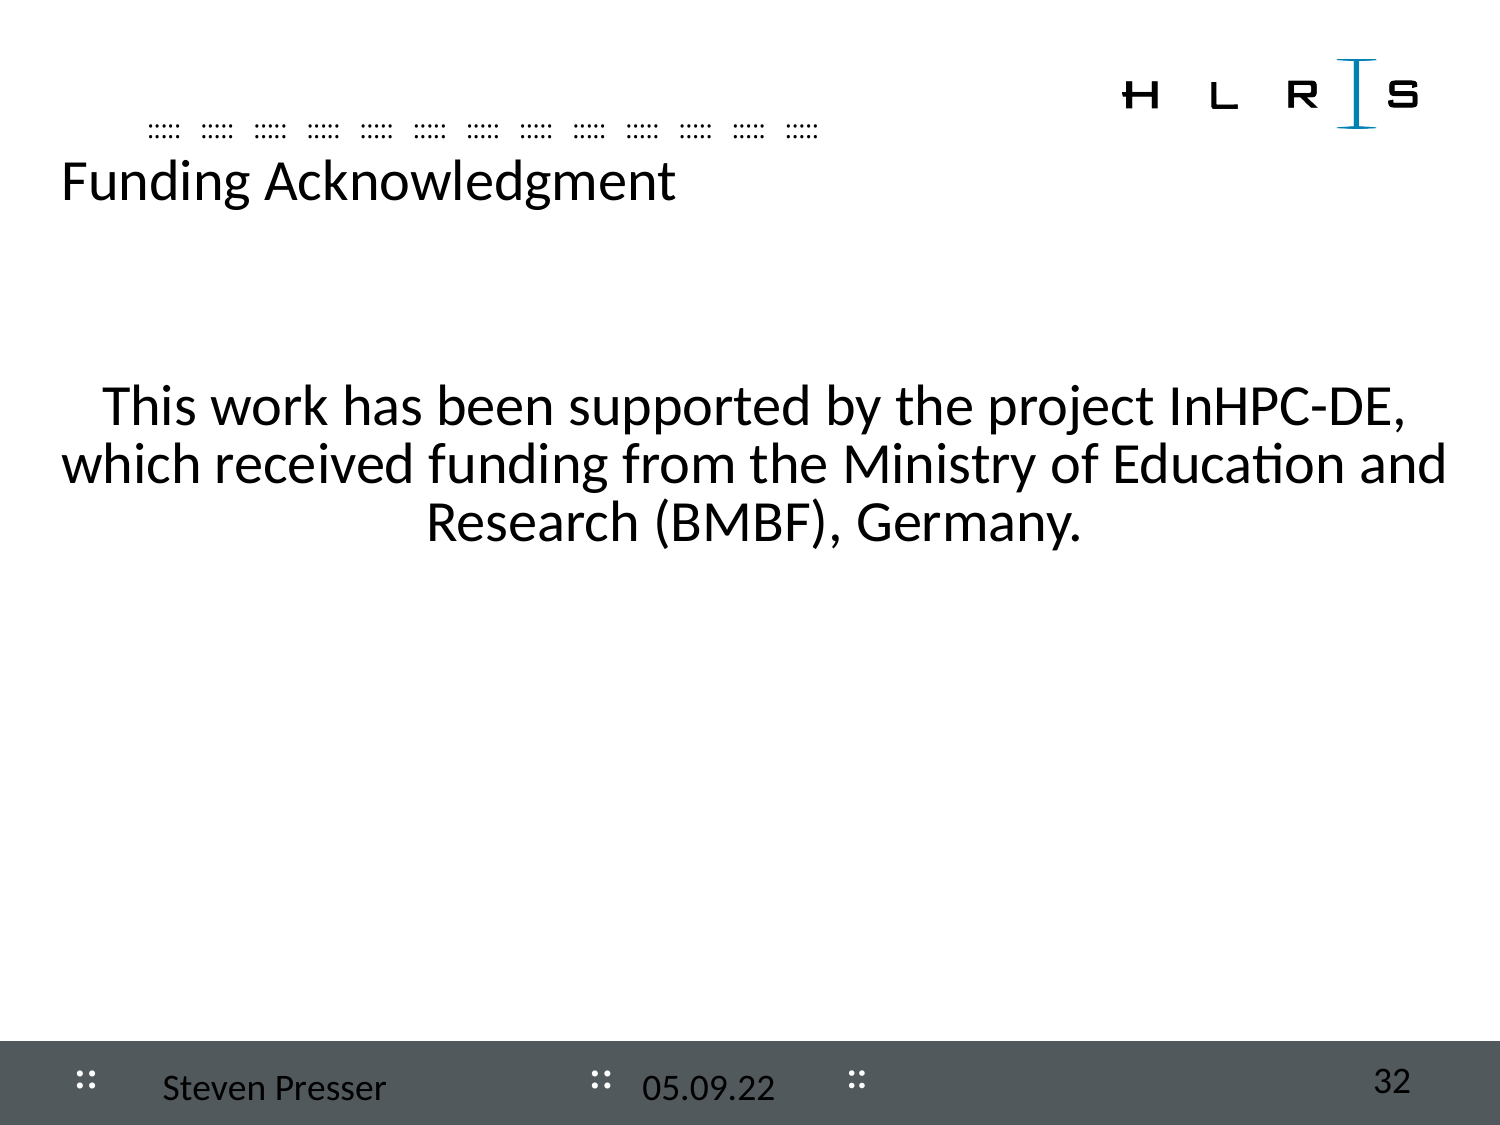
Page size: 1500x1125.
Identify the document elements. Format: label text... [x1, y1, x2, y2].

picture [1360, 59, 1418, 108]
subtitle This work has been supported by the project InHPC-DE, which received funding from the Ministry of Education and Research (BMBF), Germany. [46, 108, 1464, 829]
picture [1122, 59, 1353, 108]
